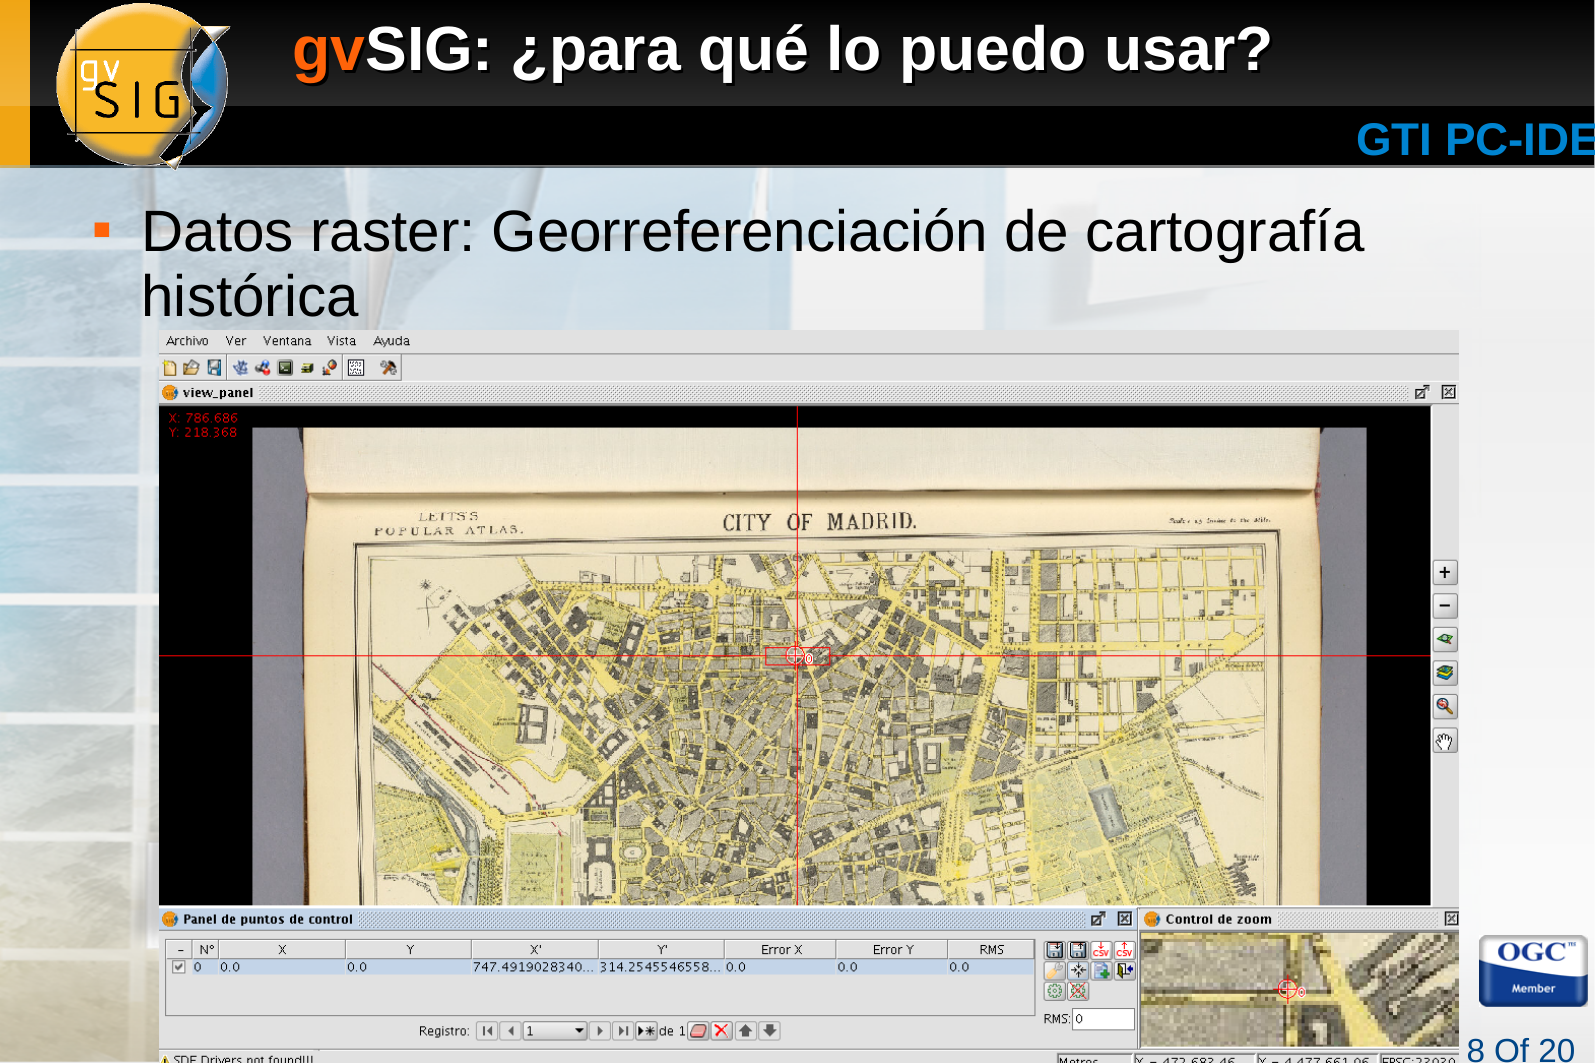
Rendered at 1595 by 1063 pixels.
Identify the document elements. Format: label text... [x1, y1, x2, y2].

picture [1579, 129, 1595, 136]
list Datos raster: Georreferenciación de cartografía histórica [0, 94, 1554, 797]
text_box gvSIG: ¿para qué lo puedo usar? [277, 9, 1388, 95]
picture [0, 0, 1595, 1063]
picture [1579, 142, 1595, 150]
picture [1554, 129, 1561, 149]
